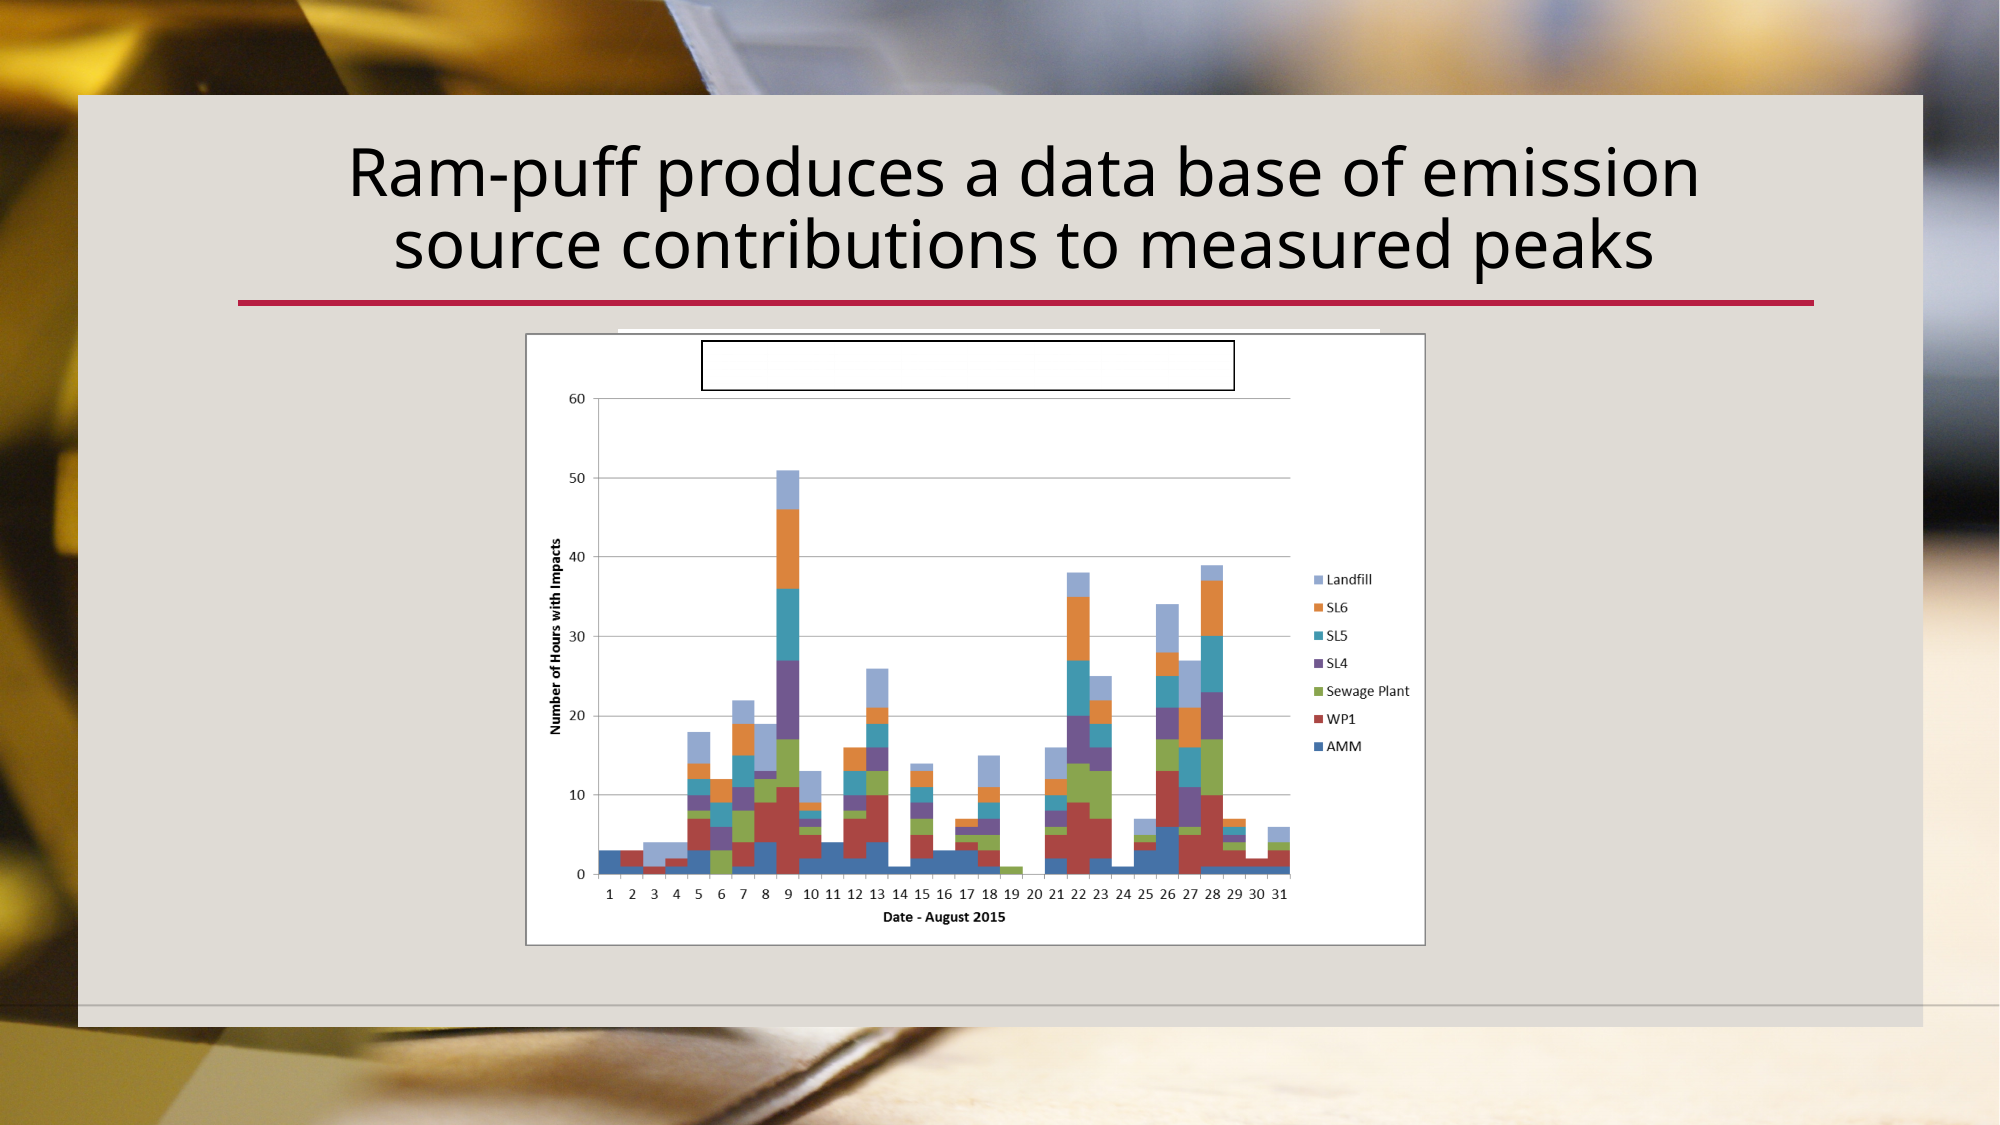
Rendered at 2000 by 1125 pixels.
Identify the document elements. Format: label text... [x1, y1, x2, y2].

picture [0, 0, 2000, 1125]
title Ram-puff produces a data base of emission source contributions to measured peaks [237, 132, 1813, 306]
table_header [618, 329, 633, 333]
list [633, 314, 1396, 879]
